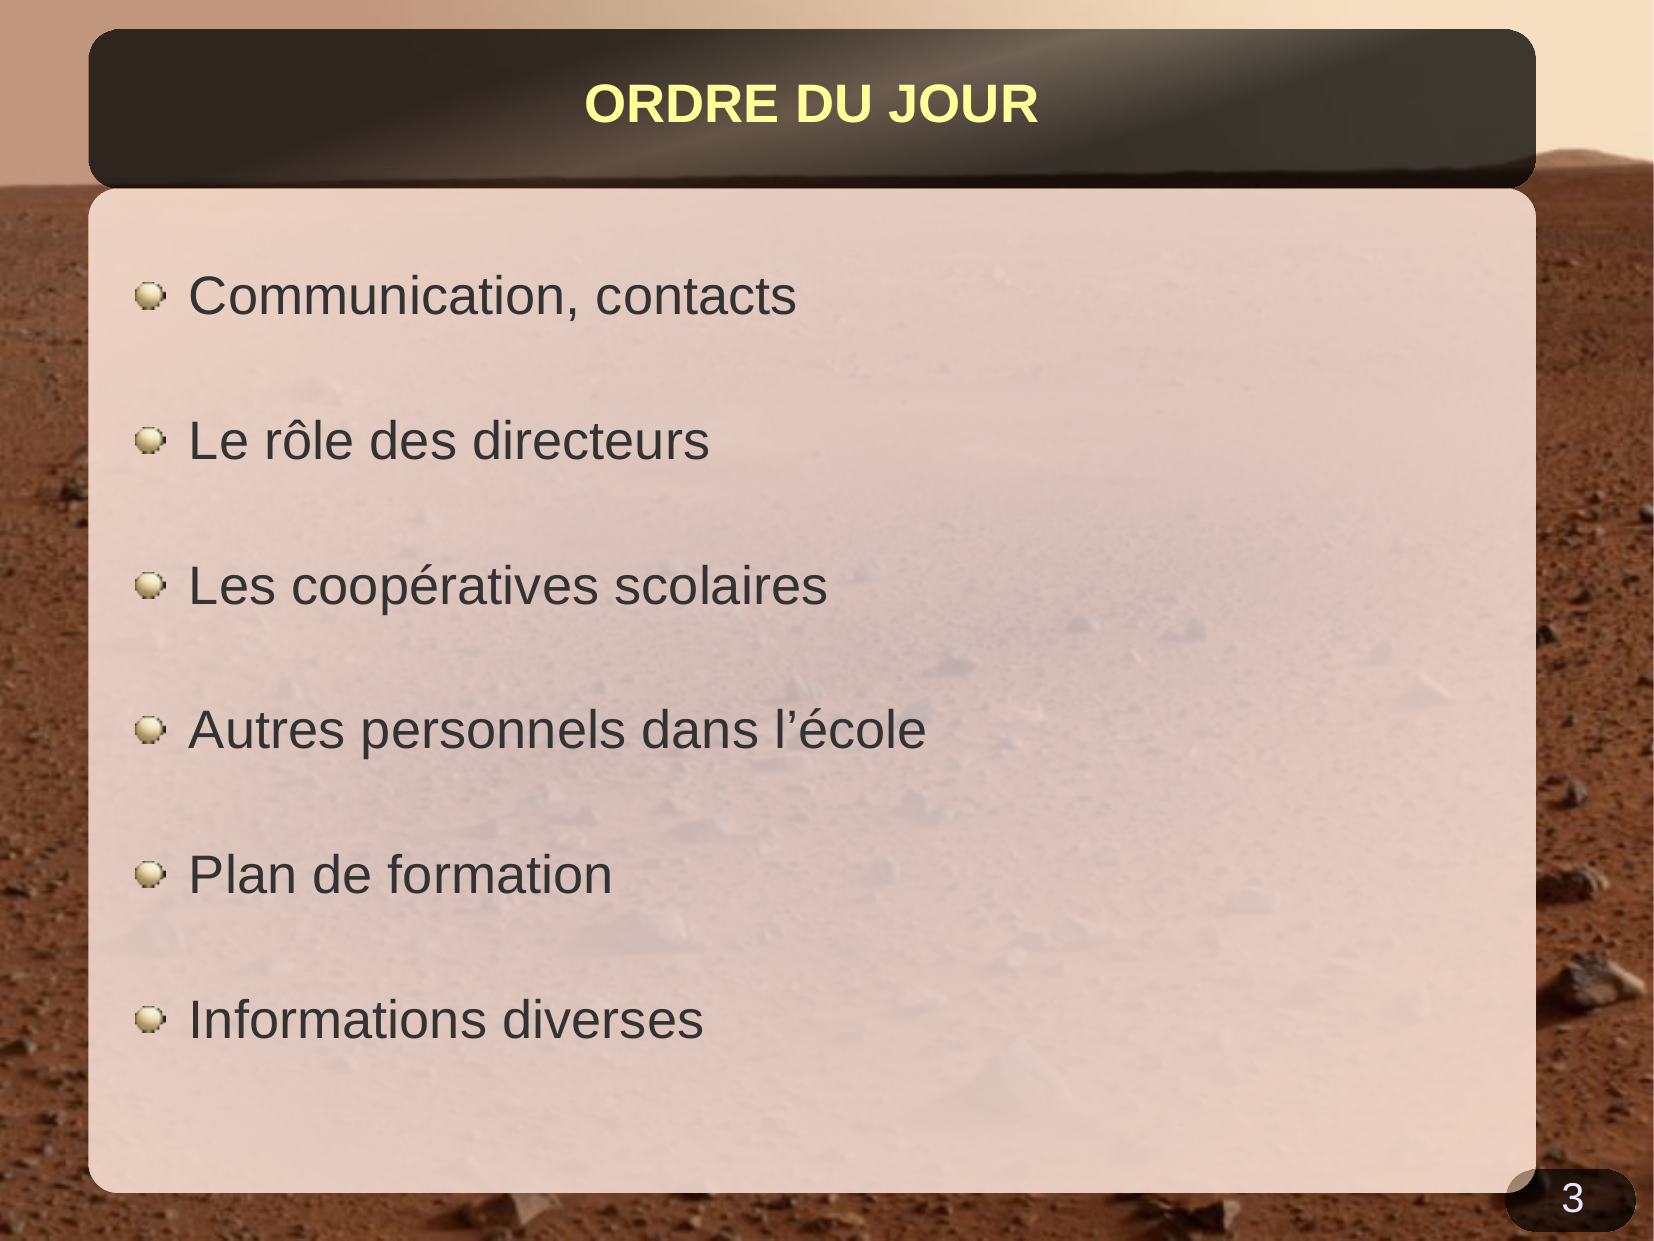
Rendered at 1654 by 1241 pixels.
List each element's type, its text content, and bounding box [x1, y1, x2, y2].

title ORDRE DU JOUR [118, 59, 1506, 148]
text_box [88, 188, 1536, 1193]
list Communication, contacts Le rôle des directeurs Les coopératives scolaires Autres personnels dans l’école Plan de formation Informations diverses [118, 265, 1477, 1211]
picture [0, 0, 1654, 1241]
